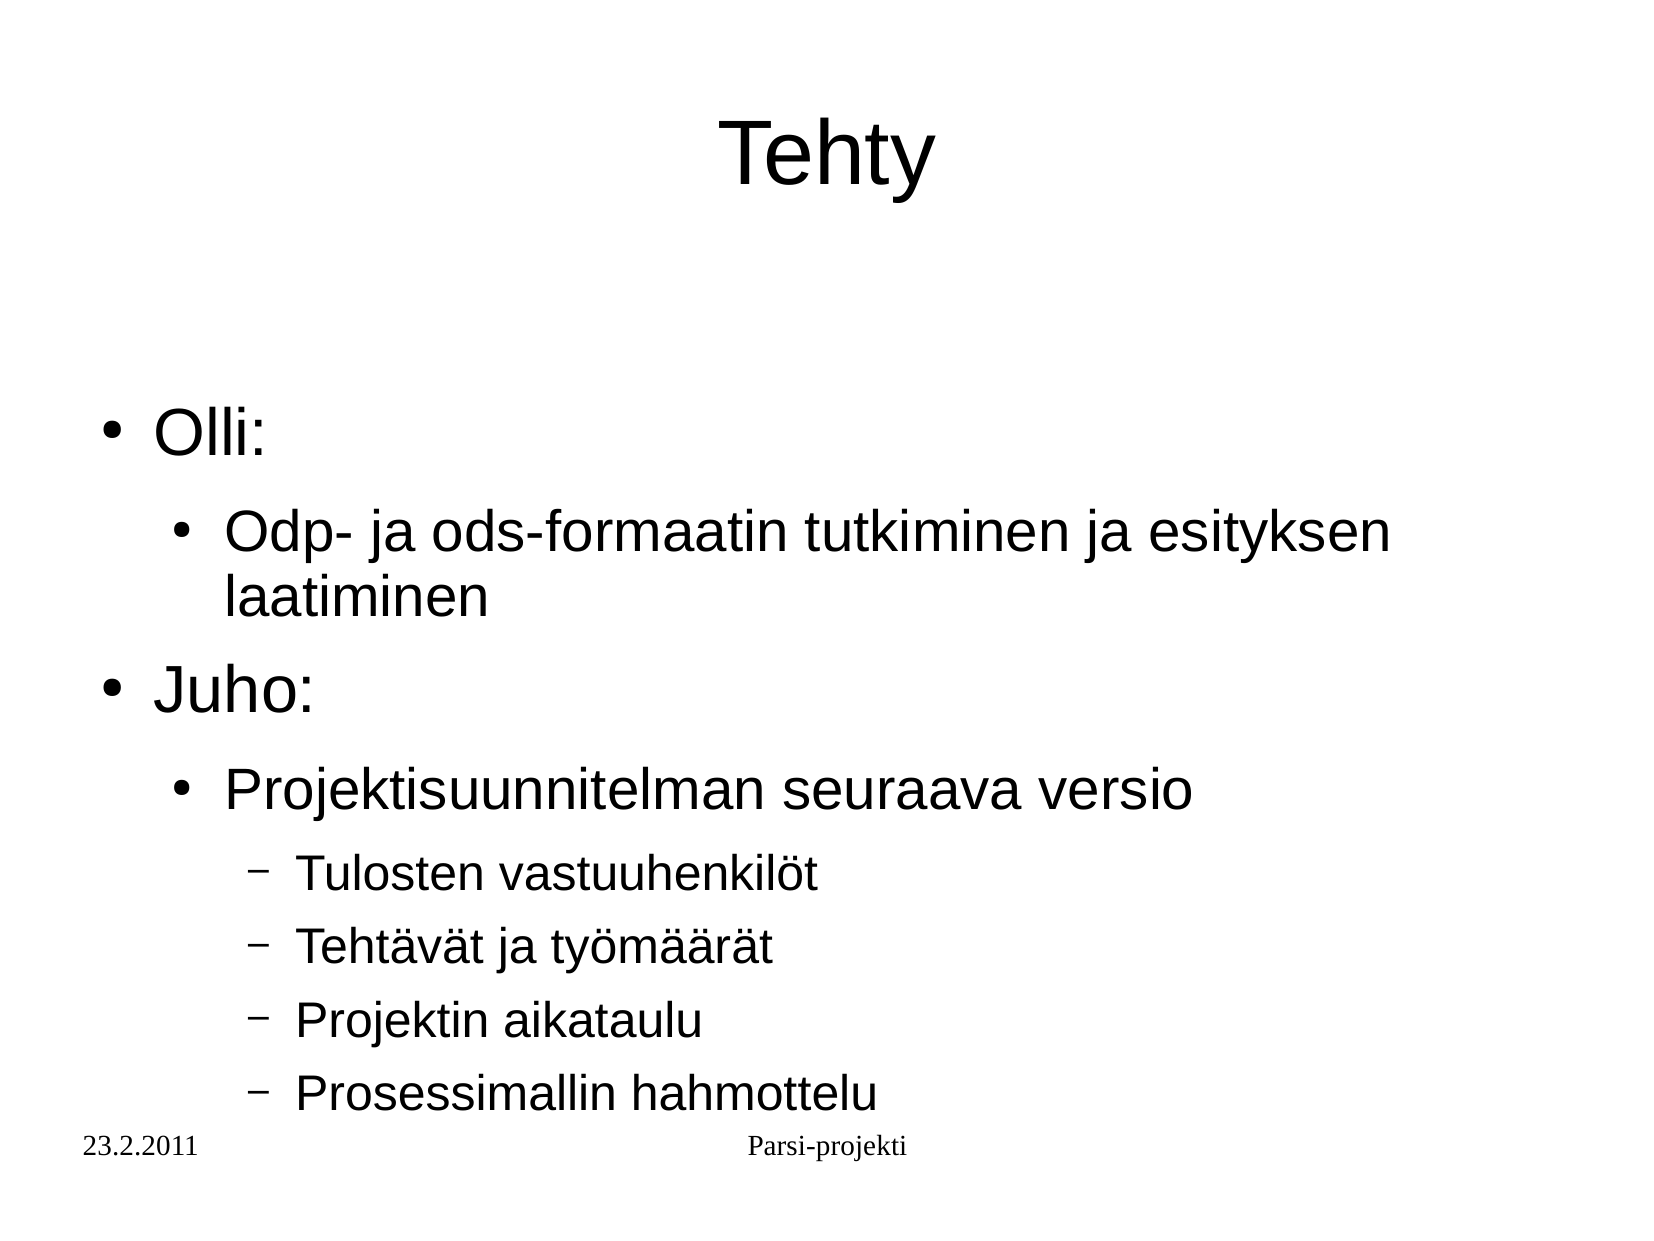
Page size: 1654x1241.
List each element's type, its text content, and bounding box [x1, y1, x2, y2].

list Olli: Odp- ja ods-formaatin tutkiminen ja esityksen laatiminen Juho: Projektisuunnitelman seuraava versio Tulosten vastuuhenkilöt Tehtävät ja työmäärät Projektin aikataulu Prosessimallin hahmottelu [82, 290, 1571, 1120]
title Tehty [82, 49, 1571, 257]
